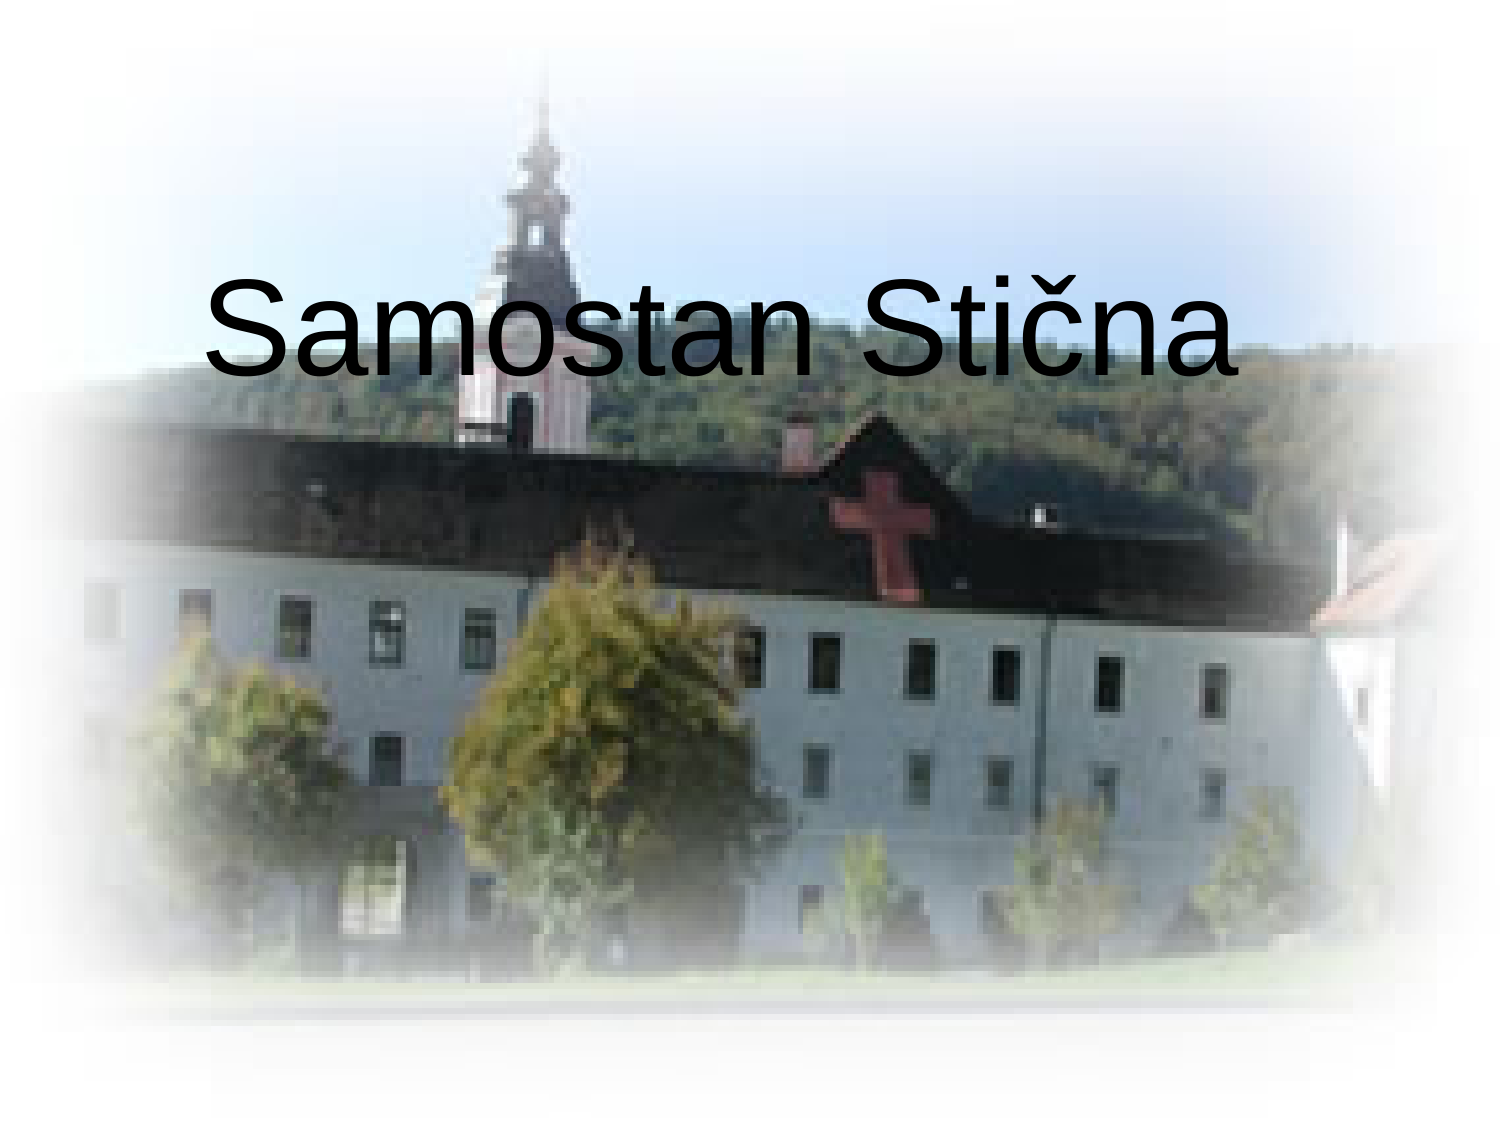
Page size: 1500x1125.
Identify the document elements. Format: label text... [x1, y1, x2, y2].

title Samostan Stična [100, 78, 1341, 563]
picture [0, 0, 1500, 1125]
